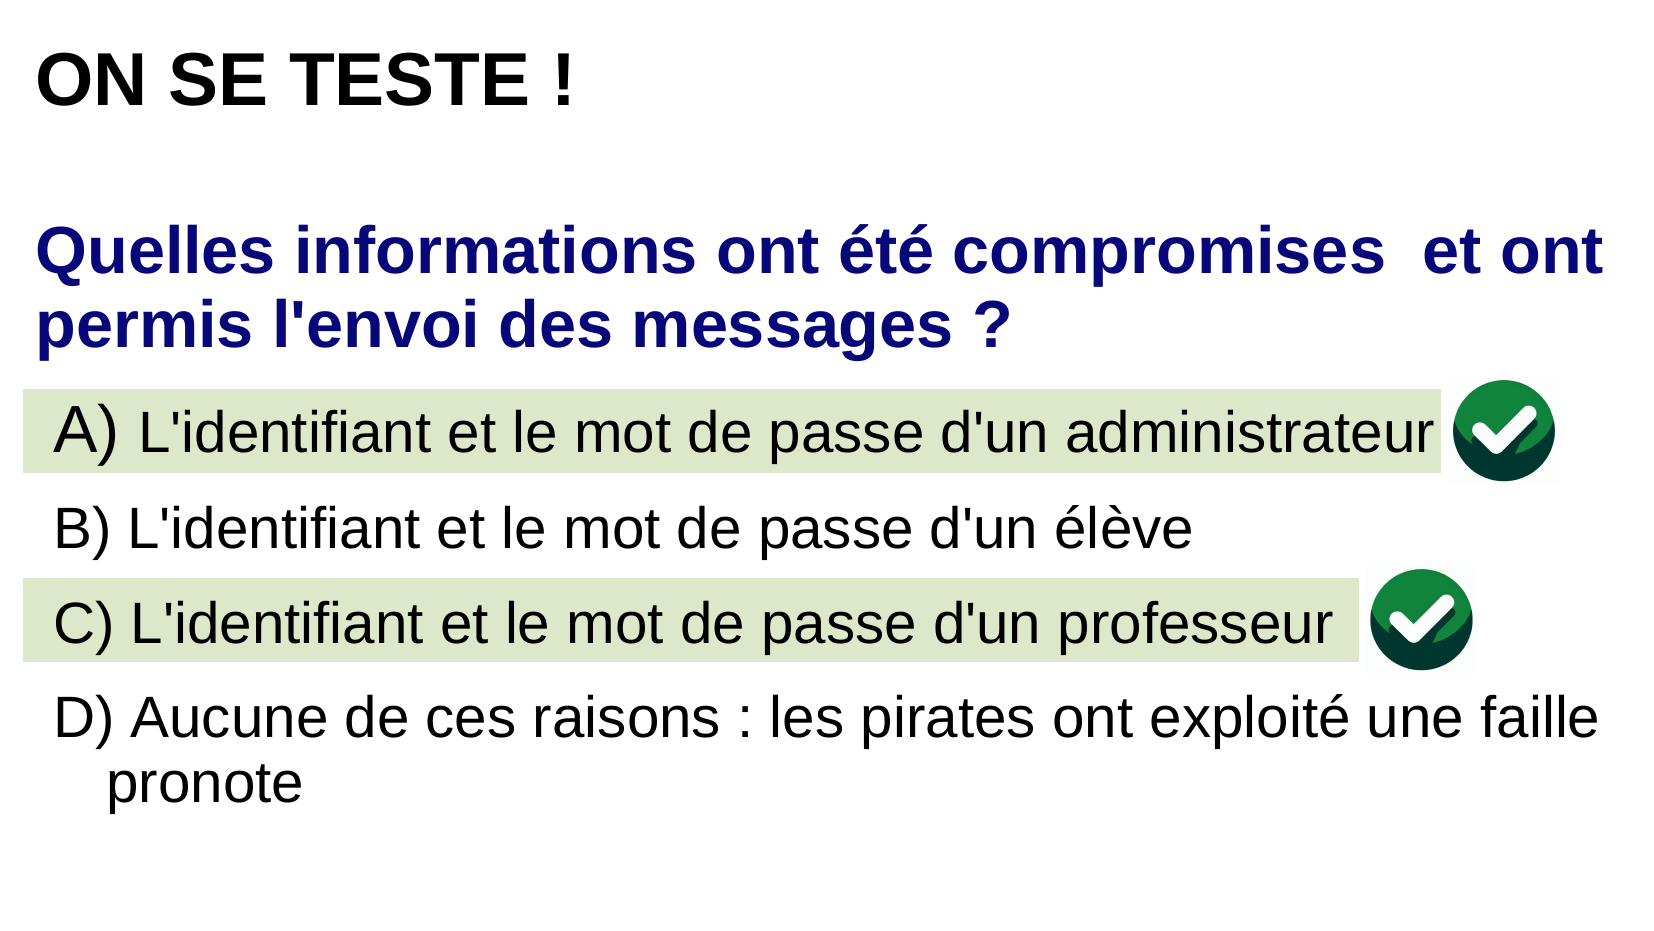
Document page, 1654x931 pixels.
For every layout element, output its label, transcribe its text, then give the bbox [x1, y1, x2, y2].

text_box [23, 578, 35, 662]
title On se teste ! [35, 37, 1619, 142]
list Quelles informations ont été compromises et ont permis l'envoi des messages ? L'identifiant et le mot de passe d'un administrateur L'identifiant et le mot de passe d'un élève L'identifiant et le mot de passe d'un professeur Aucune de ces raisons : les pirates ont exploité une faille pronote [35, 212, 1619, 875]
picture [1448, 378, 1560, 485]
picture [1365, 566, 1477, 674]
text_box [23, 389, 35, 473]
